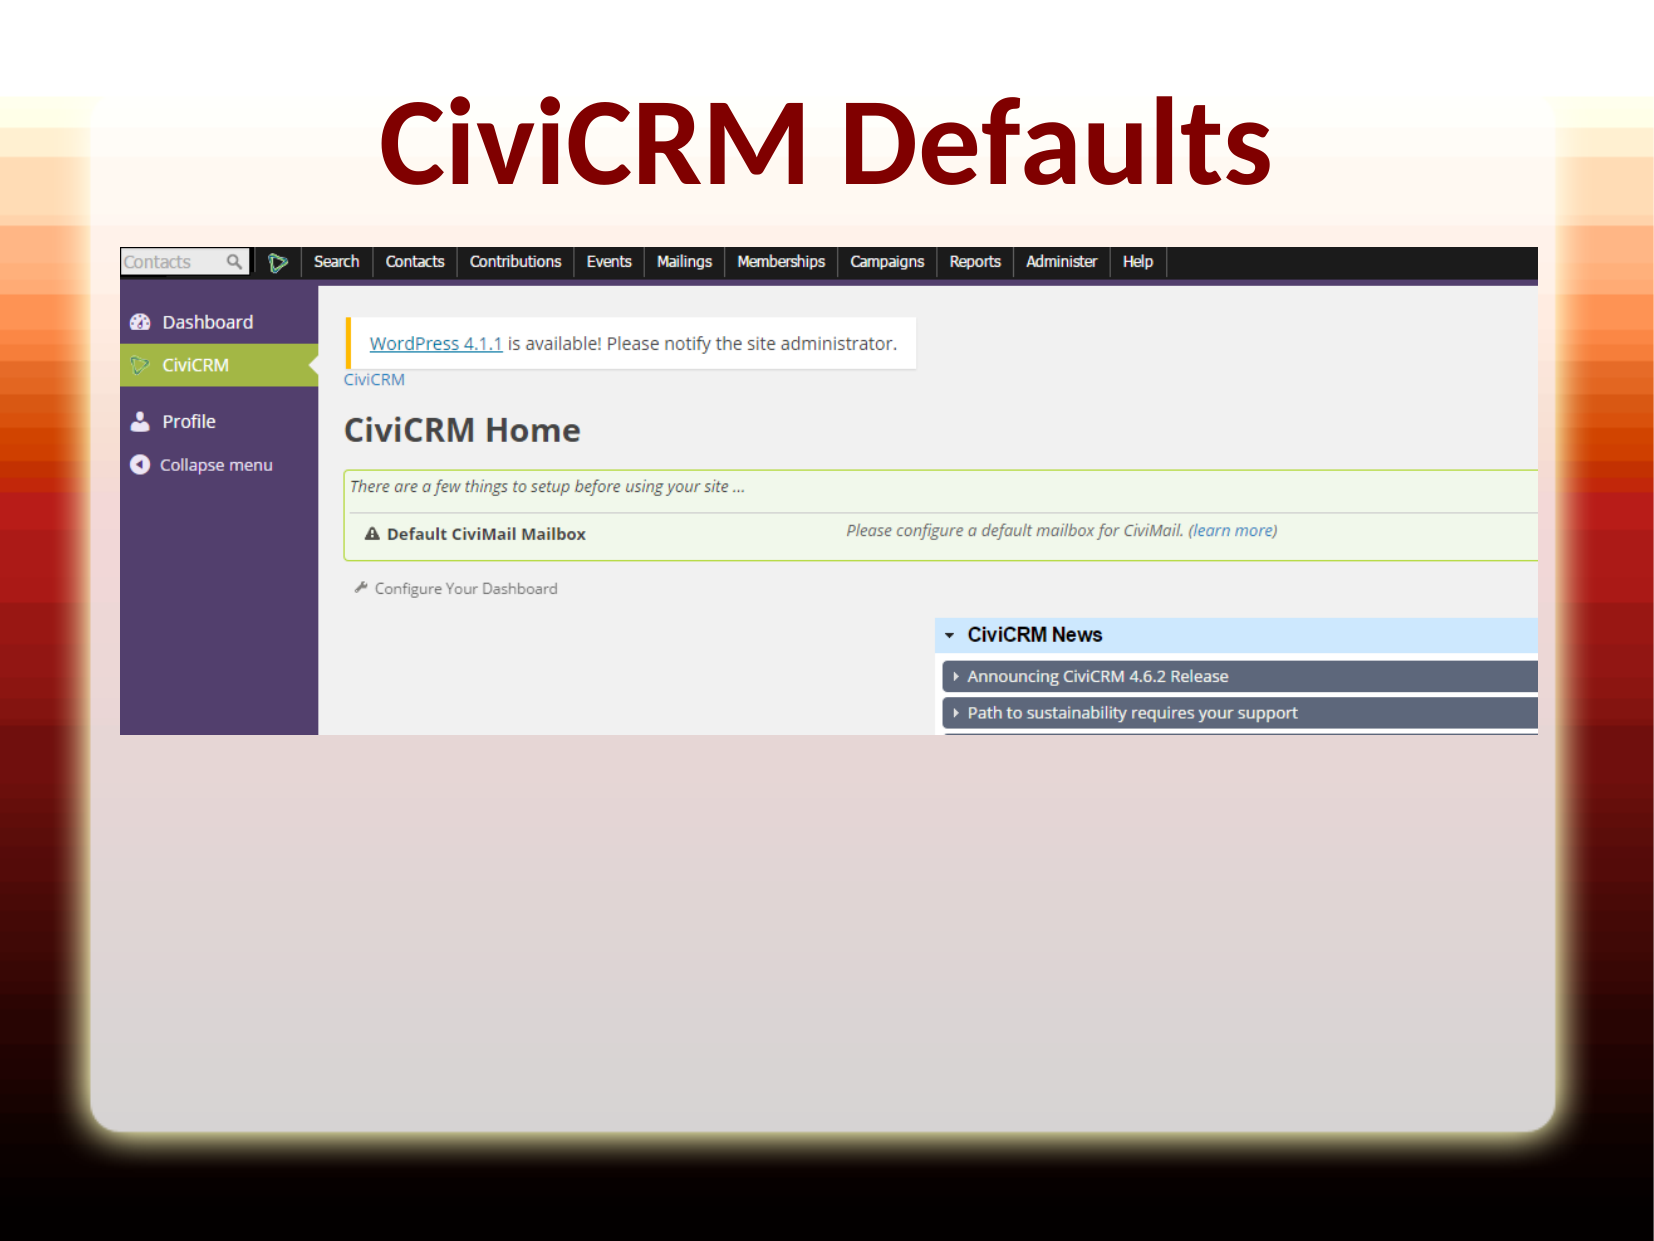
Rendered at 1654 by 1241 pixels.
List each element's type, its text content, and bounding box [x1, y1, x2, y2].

title CiviCRM Defaults [82, 49, 1571, 257]
picture [0, 0, 1654, 1241]
